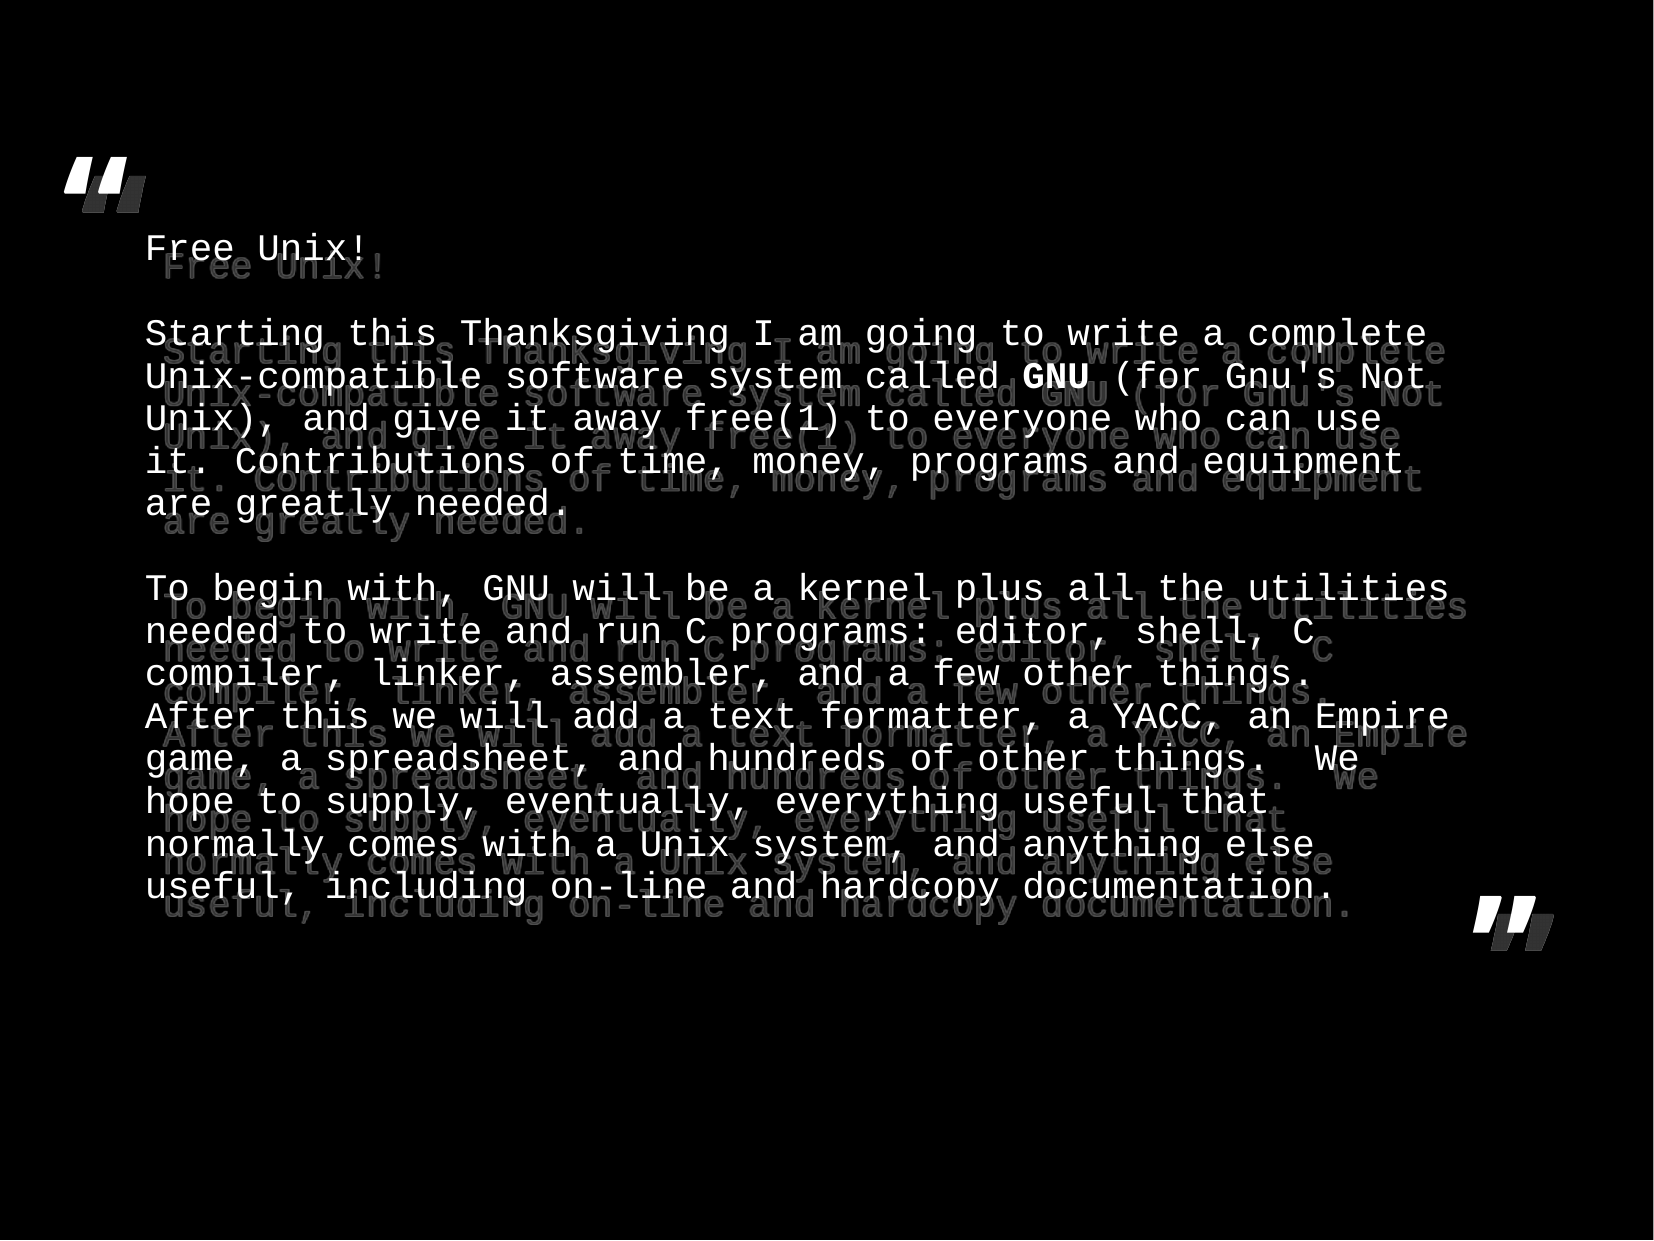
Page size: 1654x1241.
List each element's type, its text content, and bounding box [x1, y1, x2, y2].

text_box “ [47, 97, 159, 341]
text_box Free Unix! Starting this Thanksgiving I am going to write a complete Unix-compatible software system called GNU (for Gnu's Not Unix), and give it away free(1) to everyone who can use it. Contributions of time, money, programs and equipment are greatly needed. To begin with, GNU will be a kernel plus all the utilities needed to write and run C programs: editor, shell, C compiler, linker, assembler, and a few other things. After this we will add a text formatter, a YACC, an Empire game, a spreadsheet, and hundreds of other things. We hope to supply, eventually, everything useful that normally comes with a Unix system, and anything else useful, including on-line and hardcopy documentation. [130, 222, 1485, 918]
text_box ” [1456, 835, 1567, 1079]
